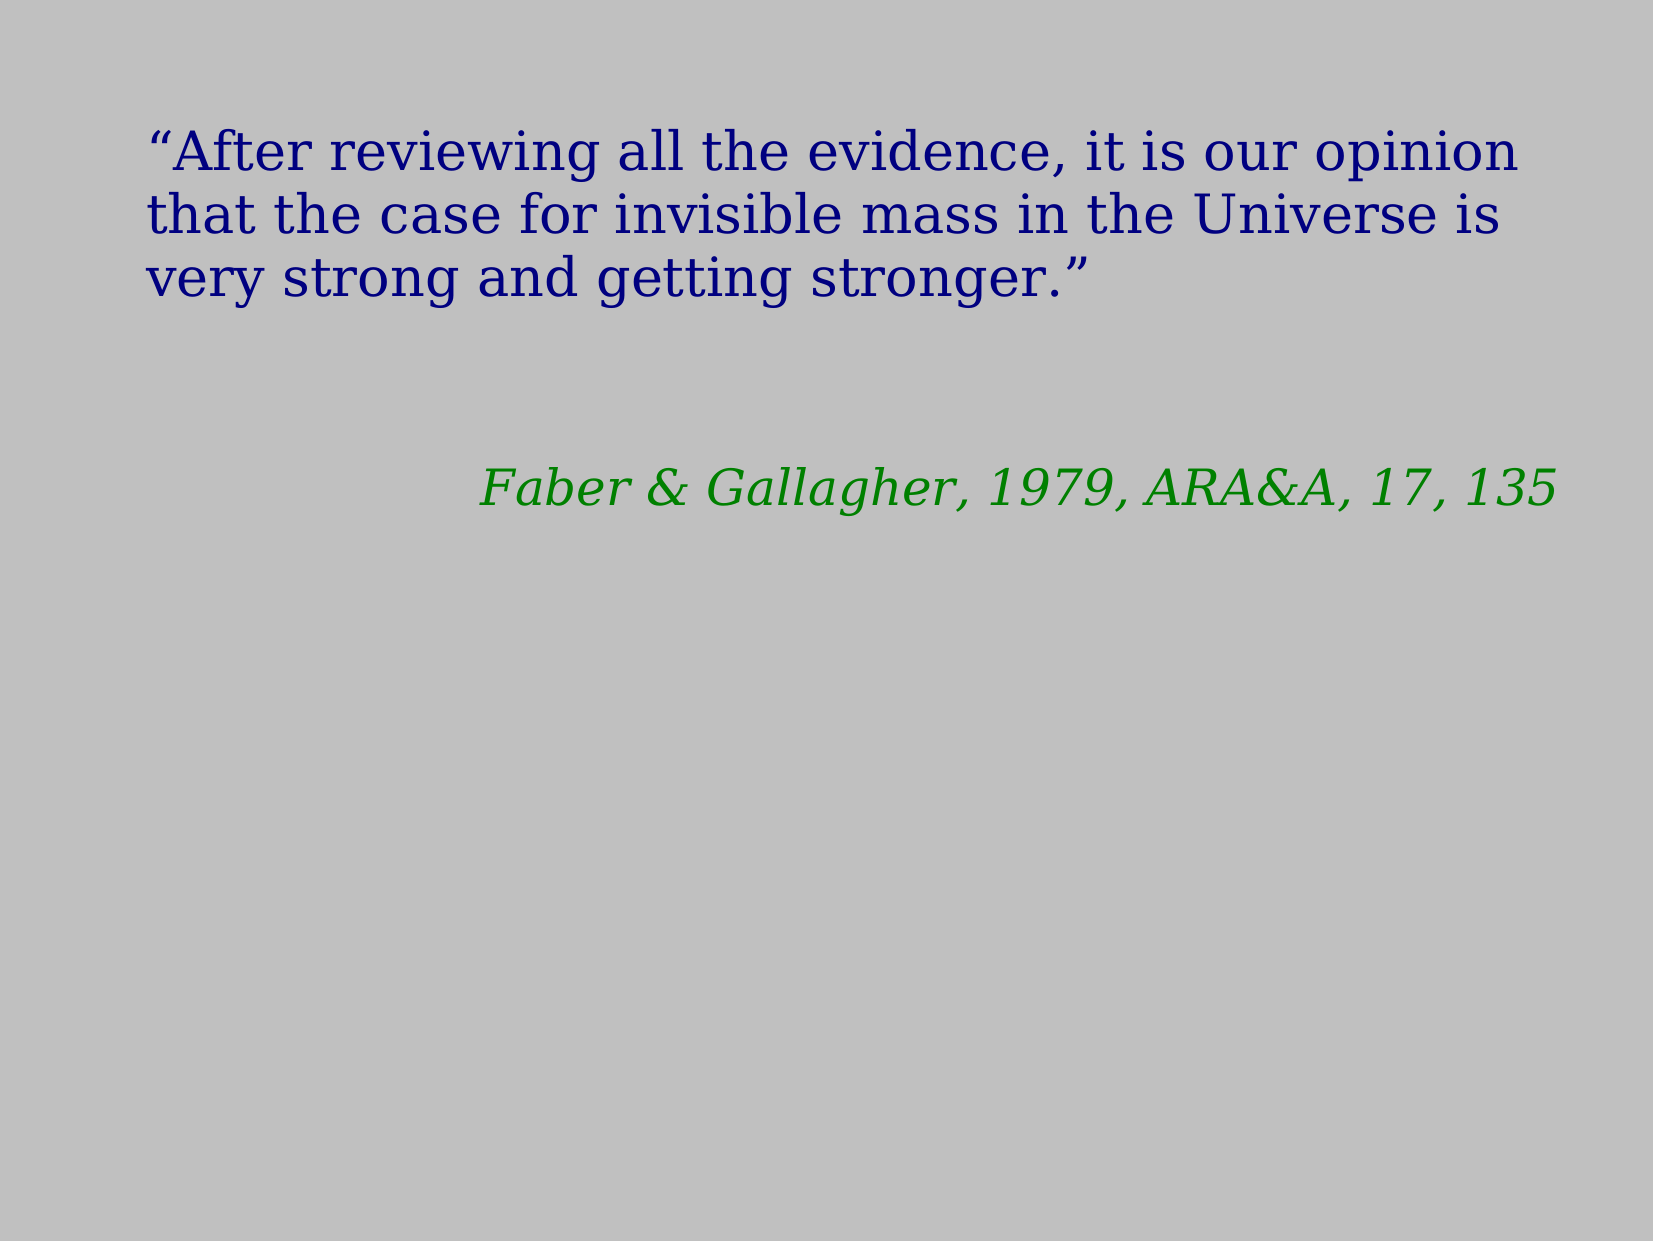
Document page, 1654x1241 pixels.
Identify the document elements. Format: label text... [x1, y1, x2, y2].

text_box “After reviewing all the evidence, it is our opinion that the case for invisible mass in the Universe is very strong and getting stronger.” [131, 112, 1548, 317]
text_box Faber & Gallagher, 1979, ARA&A, 17, 135 [465, 451, 1576, 526]
